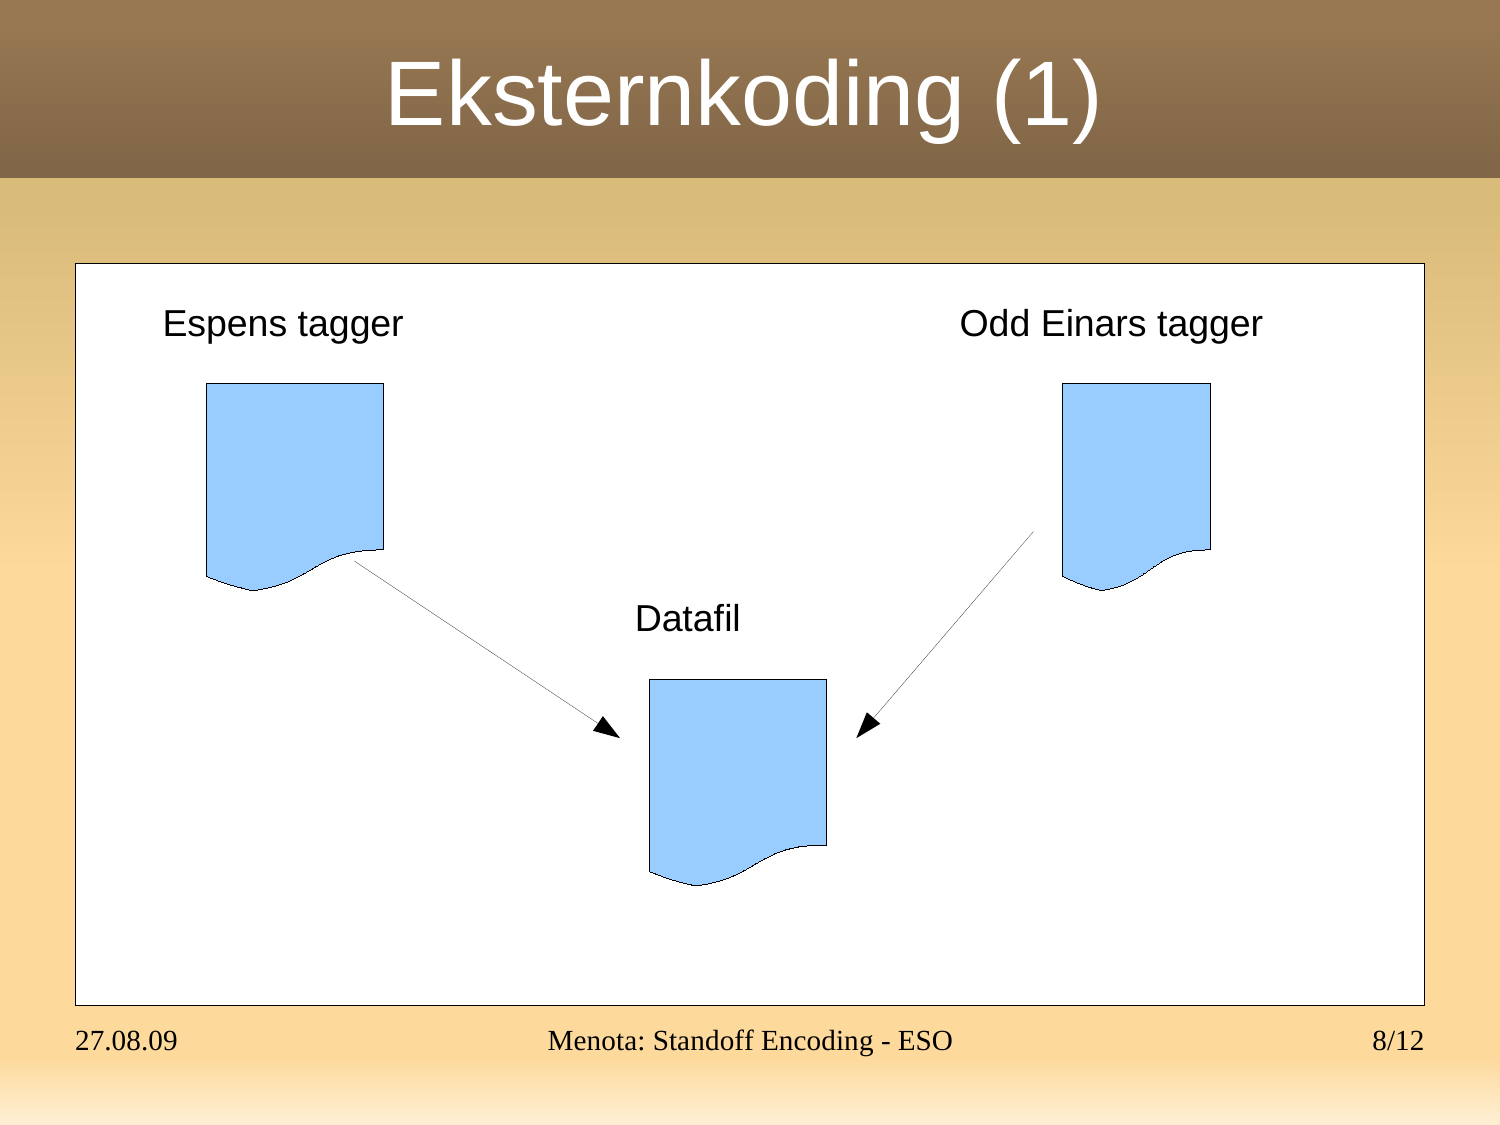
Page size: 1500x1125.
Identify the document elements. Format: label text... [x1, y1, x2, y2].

text_box Espens tagger [147, 295, 502, 353]
text_box Datafil [620, 590, 857, 648]
text_box Odd Einars tagger [944, 295, 1300, 353]
text_box [649, 679, 827, 886]
text_box [206, 383, 384, 591]
title Eksternkoding (1) [69, 0, 1420, 188]
picture [0, 0, 1500, 1125]
text_box [1062, 383, 1211, 591]
